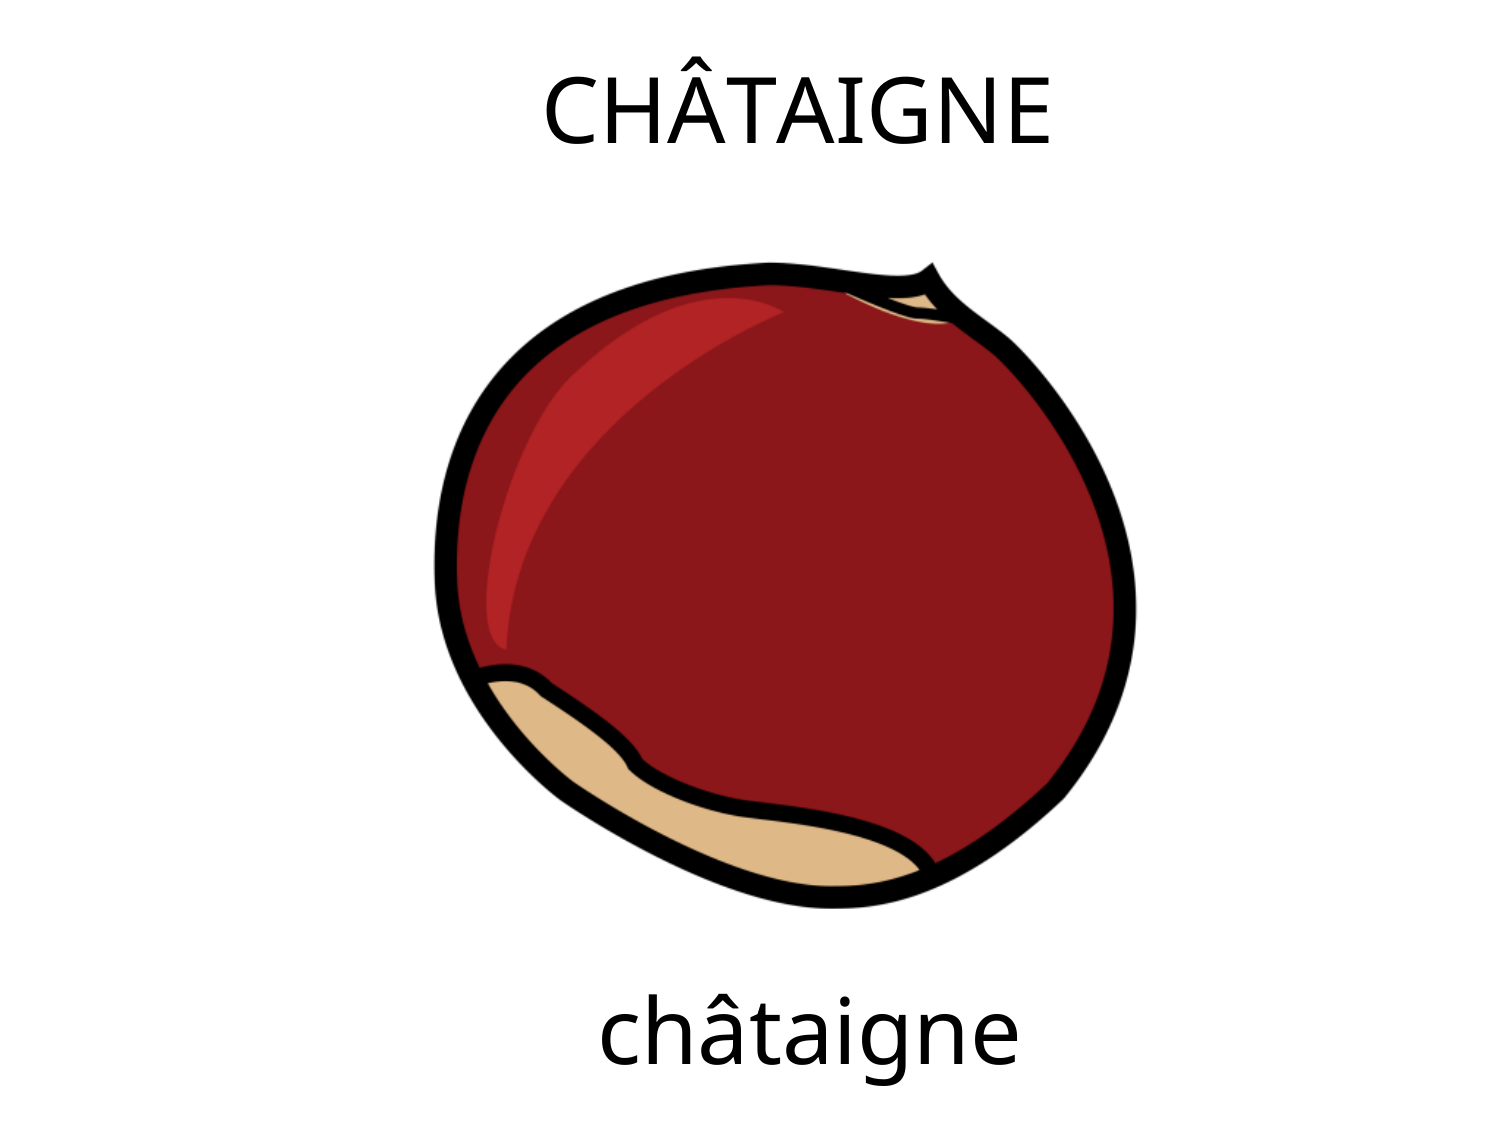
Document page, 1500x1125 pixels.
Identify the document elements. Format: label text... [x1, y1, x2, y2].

picture [419, 219, 1152, 953]
title CHÂTAIGNE [194, 42, 1402, 171]
text_box châtaigne [206, 964, 1414, 1092]
